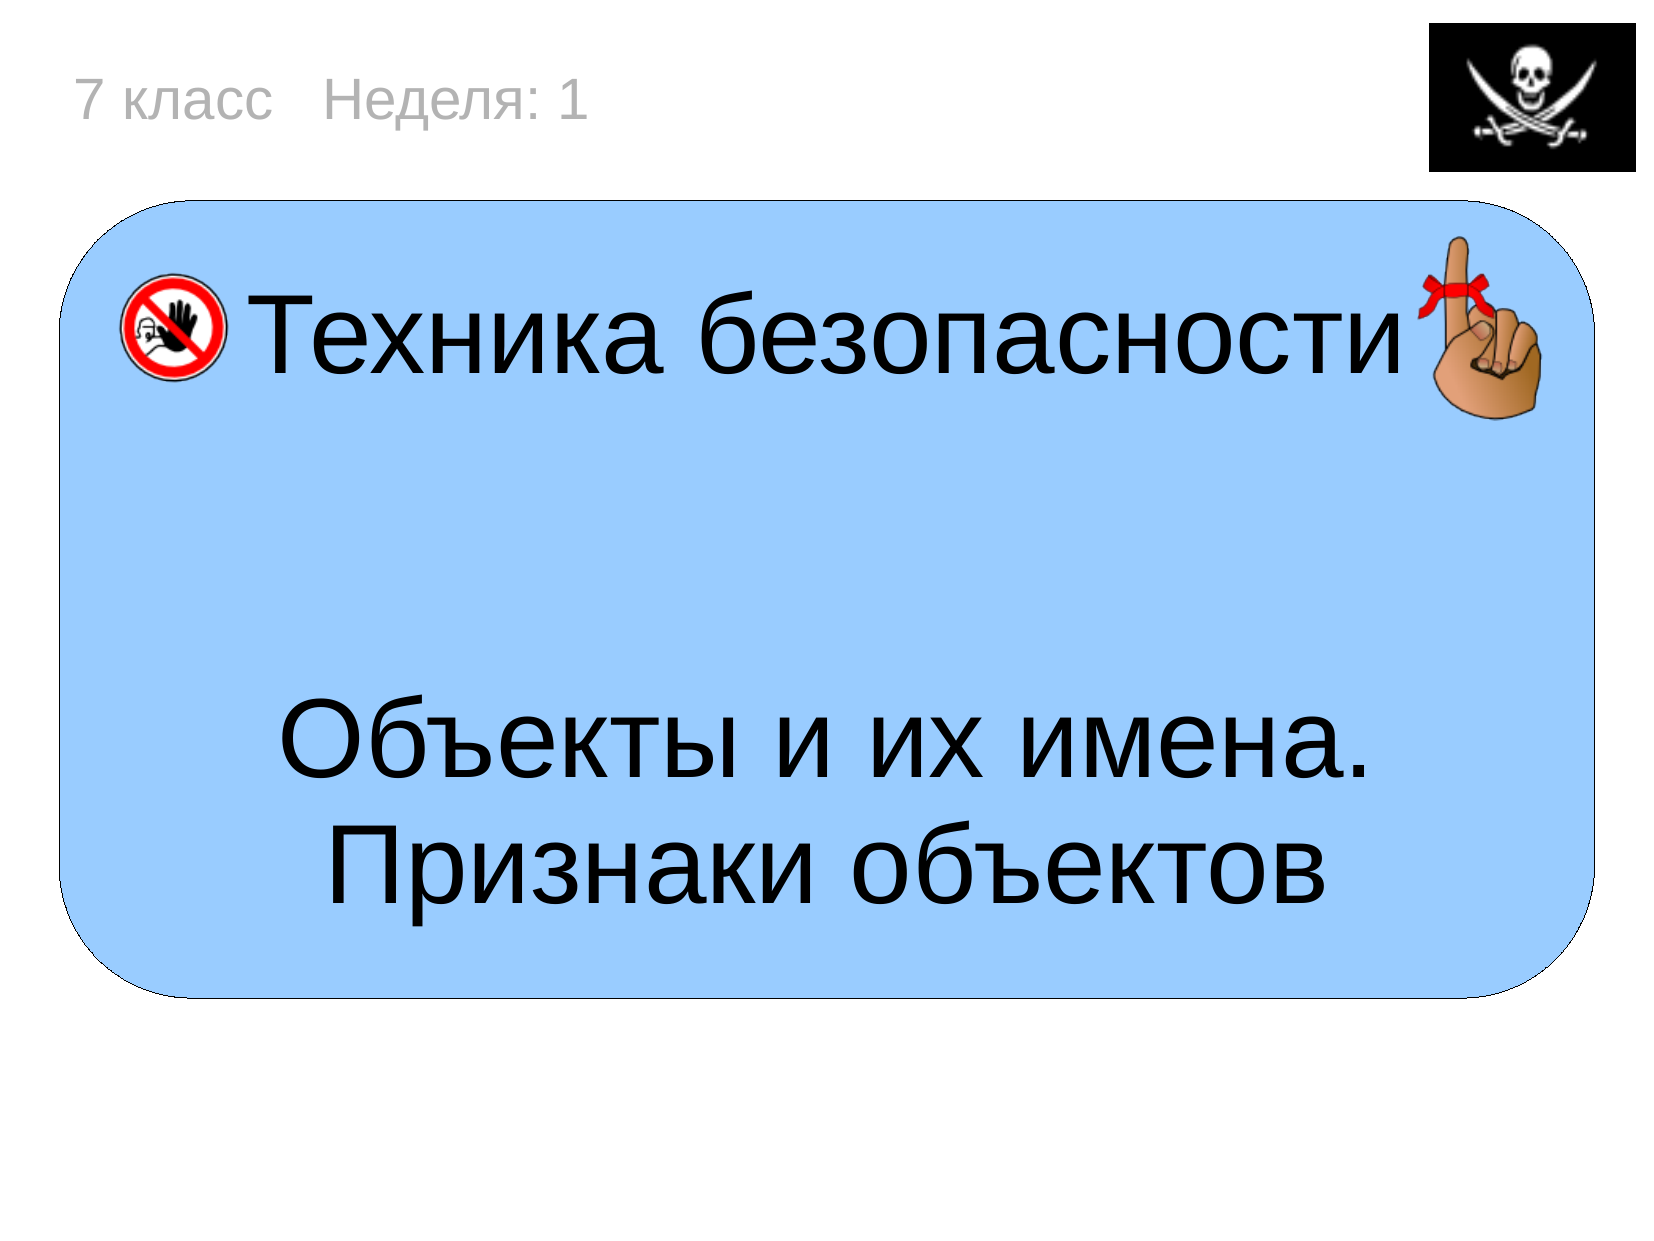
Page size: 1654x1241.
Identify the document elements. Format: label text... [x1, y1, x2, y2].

picture [1417, 236, 1543, 421]
picture [111, 265, 237, 391]
picture [1429, 23, 1636, 172]
text_box Техника безопасности Объекты и их имена. Признаки объектов [59, 200, 1595, 999]
text_box 7 класс Неделя: 1 [59, 59, 650, 139]
